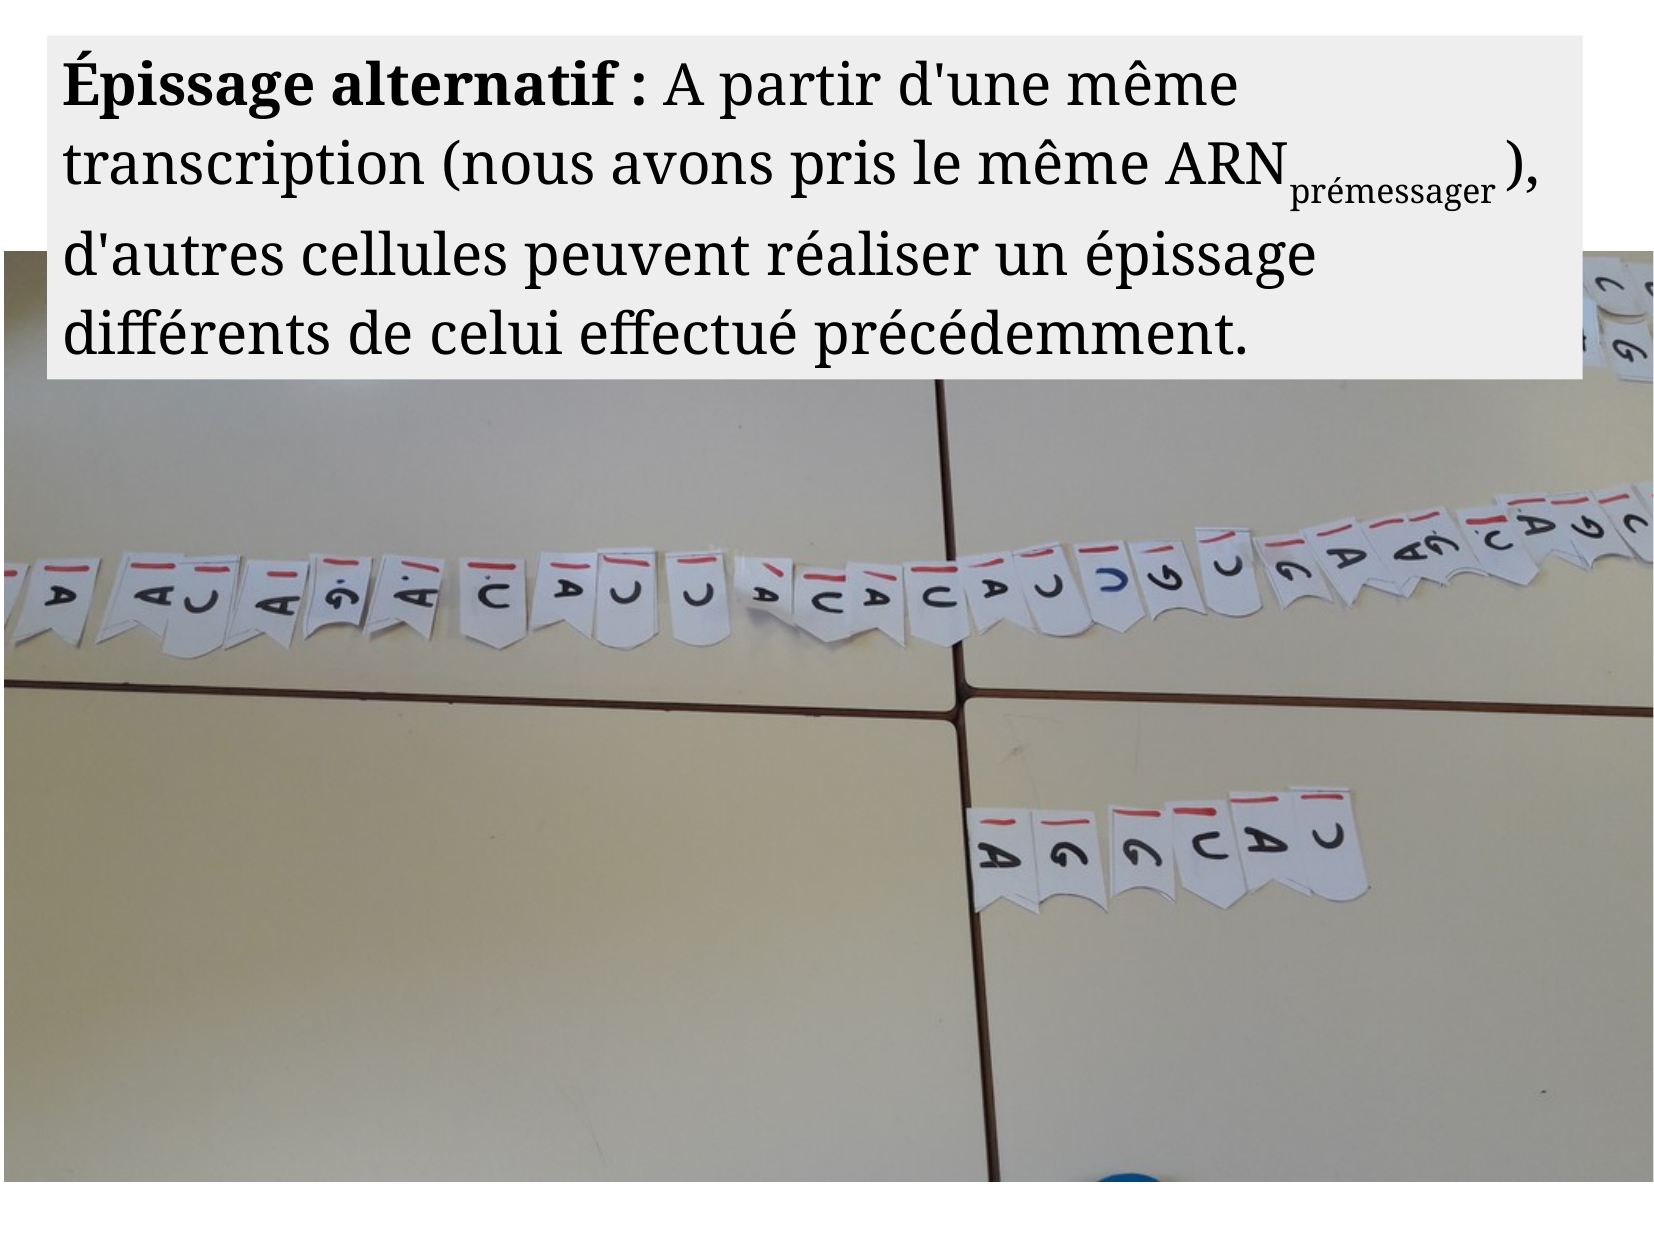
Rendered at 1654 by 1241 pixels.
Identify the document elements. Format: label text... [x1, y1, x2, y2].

picture [4, 251, 1654, 1182]
text_box Épissage alternatif : A partir d'une même transcription (nous avons pris le même ARNprémessager ), d'autres cellules peuvent réaliser un épissage différents de celui effectué précédemment. [47, 35, 1583, 349]
